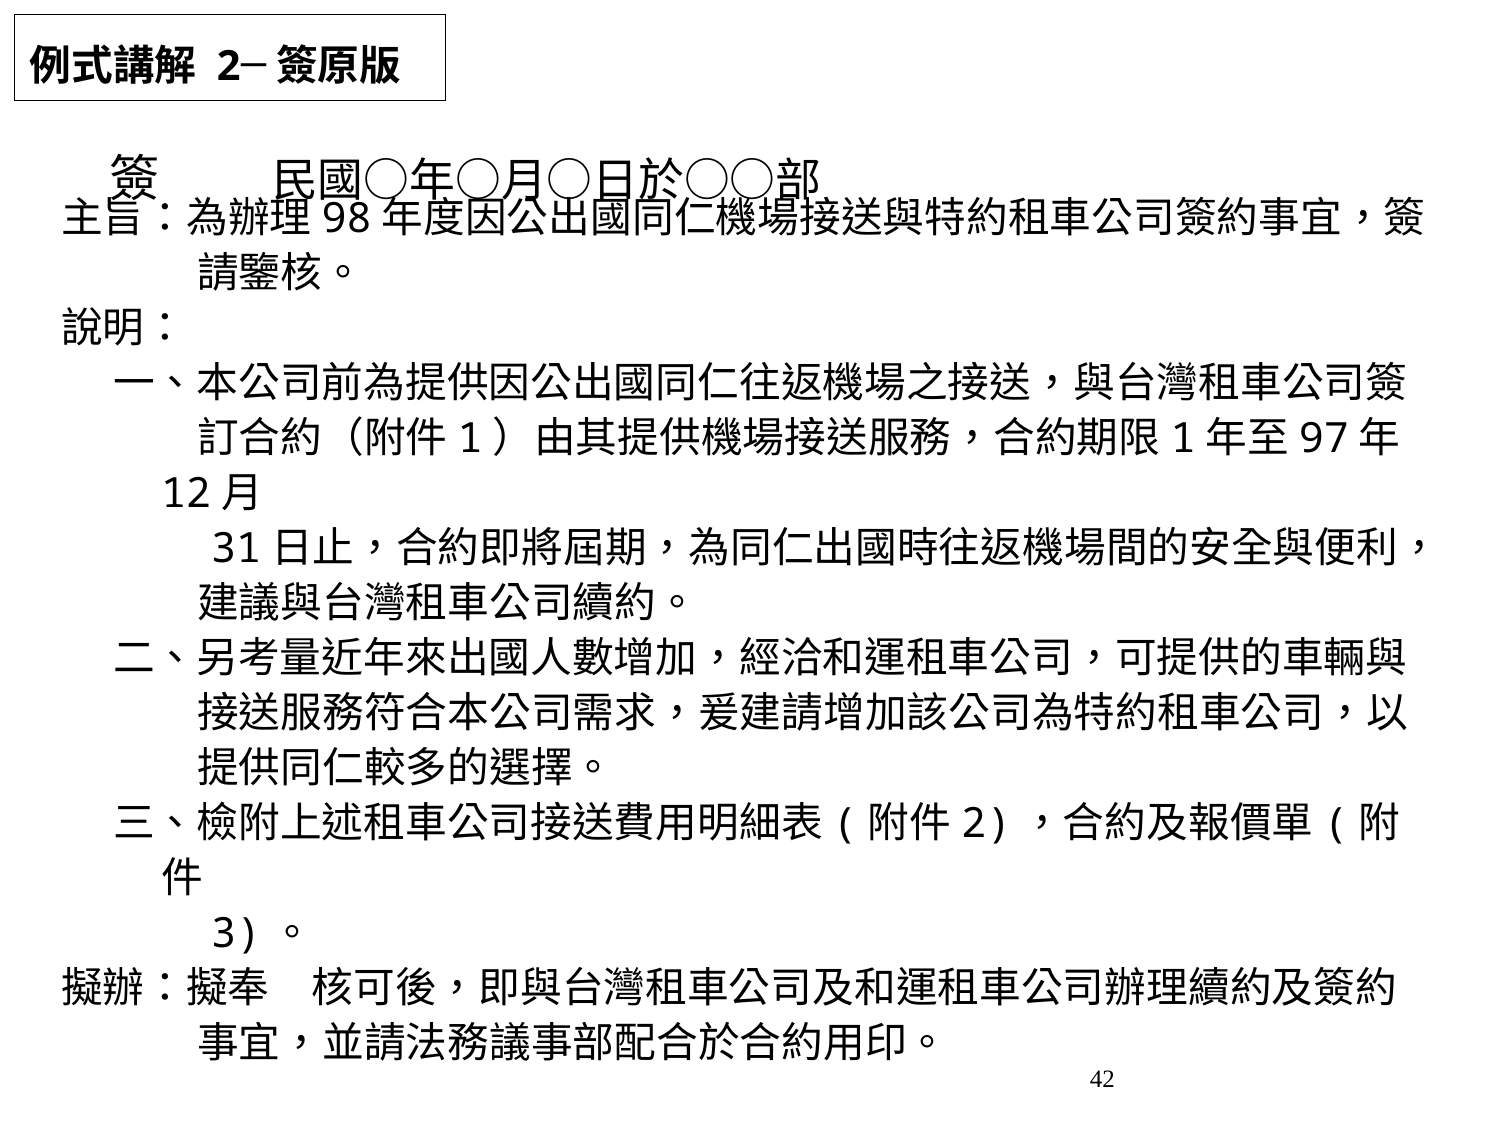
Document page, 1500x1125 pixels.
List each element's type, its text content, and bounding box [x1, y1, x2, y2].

text_box 主旨：為辦理98年度因公出國同仁機場接送與特約租車公司簽約事宜，簽 請鑒核。 說明： 一、本公司前為提供因公出國同仁往返機場之接送，與台灣租車公司簽 訂合約（附件1）由其提供機場接送服務，合約期限1年至97年12月 31日止，合約即將屆期，為同仁出國時往返機場間的安全與便利， 建議與台灣租車公司續約。 二、另考量近年來出國人數增加，經洽和運租車公司，可提供的車輛與 接送服務符合本公司需求，爰建請增加該公司為特約租車公司，以 提供同仁較多的選擇。 三、檢附上述租車公司接送費用明細表(附件2)，合約及報價單(附件 3)。 擬辦：擬奉 核可後，即與台灣租車公司及和運租車公司辦理續約及簽約 事宜，並請法務議事部配合於合約用印。 [46, 178, 1455, 1073]
text_box 簽 民國○年○月○日於○○部 [94, 138, 1079, 215]
text_box [1074, 1073, 1426, 1101]
text_box 例式講解 2─簽原版 [14, 14, 446, 101]
